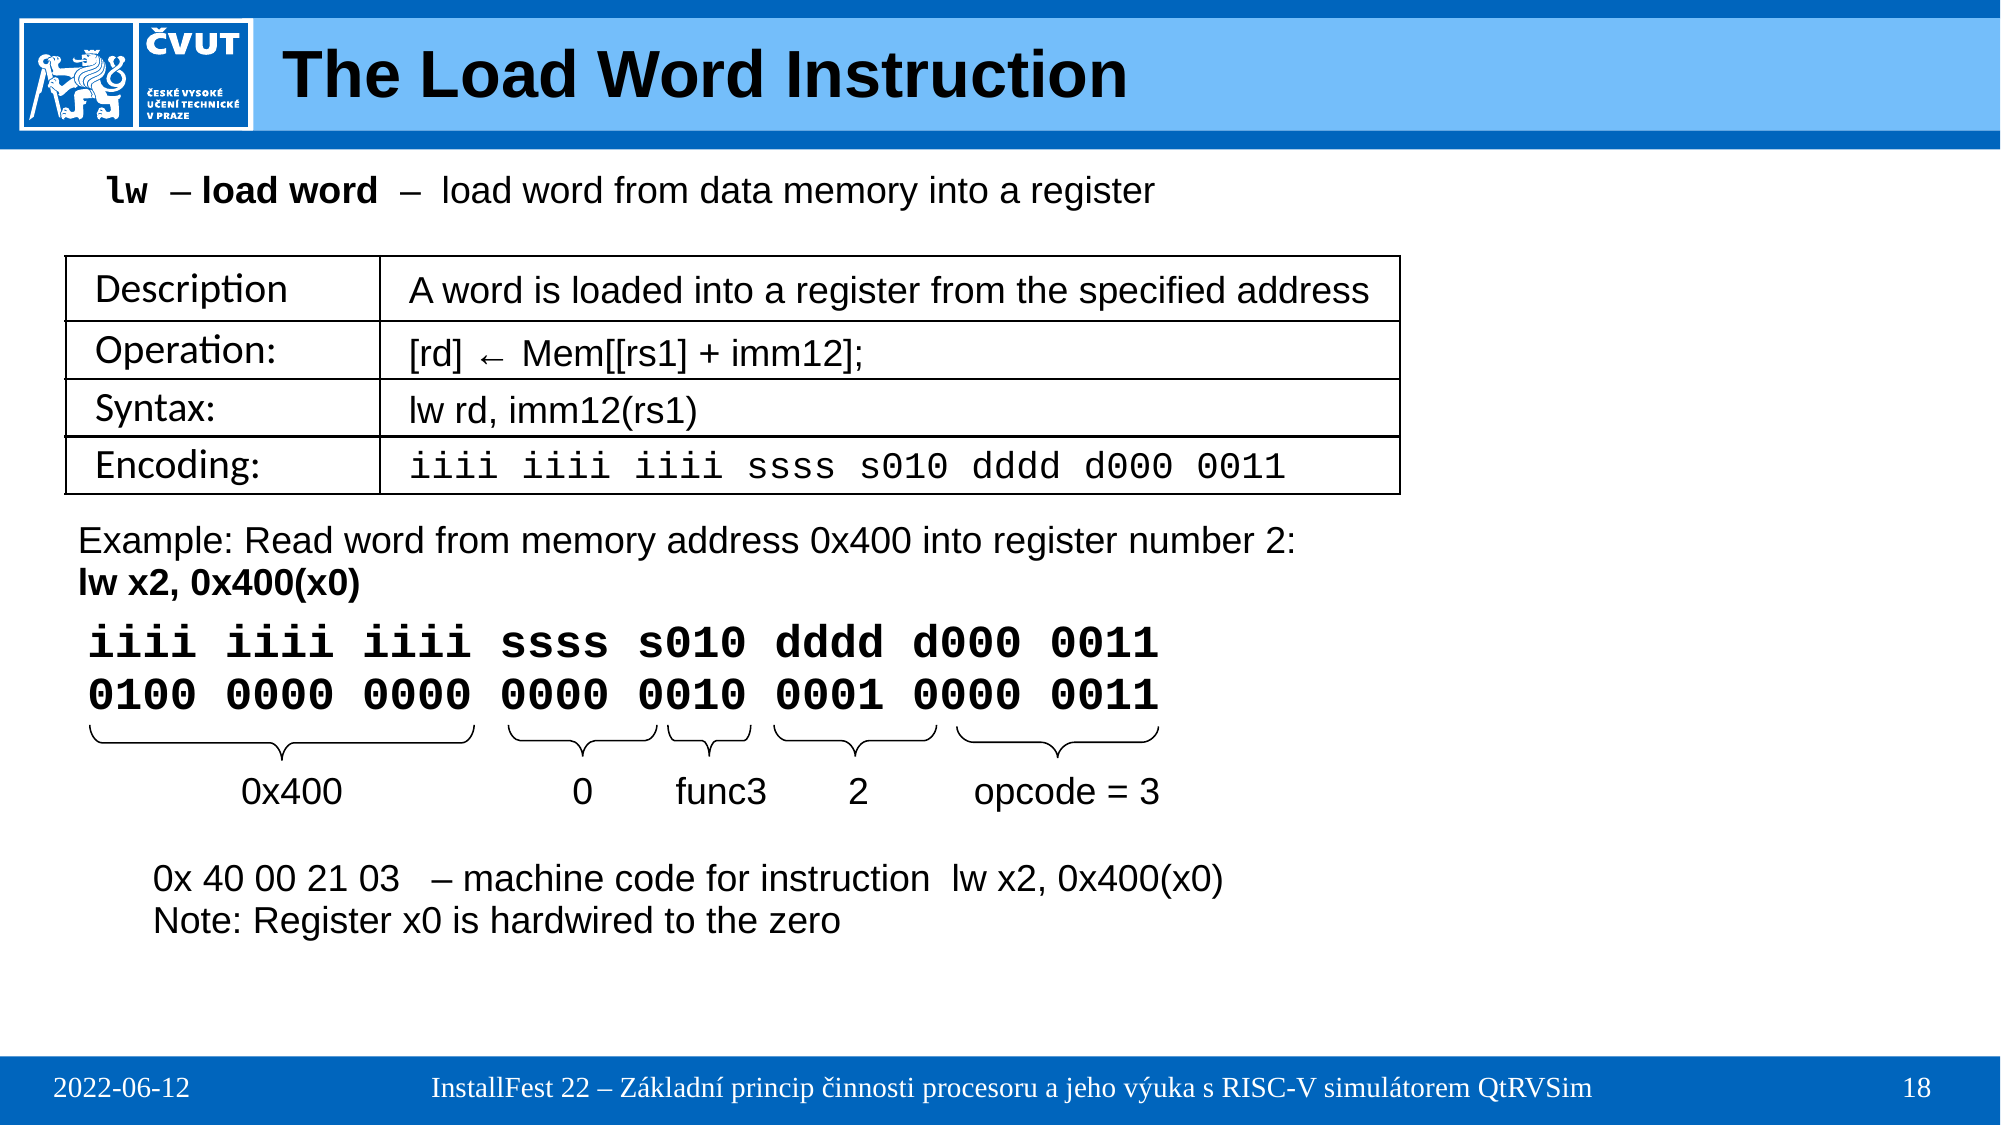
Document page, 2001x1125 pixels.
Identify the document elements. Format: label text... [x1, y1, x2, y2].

table_header Description [67, 257, 379, 320]
text_box 0x400 [207, 763, 376, 821]
table_cell Syntax: [67, 380, 379, 435]
table_cell iiii iiii iiii ssss s010 dddd d000 0011 [381, 438, 1399, 493]
text_box 0 [545, 763, 621, 821]
title The Load Word Instruction [253, 18, 2001, 131]
table_cell lw rd, imm12(rs1) [381, 380, 1399, 435]
text_box 0x 40 00 21 03 – machine code for instruction lw x2, 0x400(x0) Note: Register x0 is hardwired to the zero [138, 849, 1644, 991]
text_box lw – load word – load word from data memory into a register [88, 162, 1401, 223]
table_cell Operation: [67, 322, 379, 378]
text_box func3 [646, 763, 797, 821]
text_box 2 [821, 763, 897, 821]
table_cell [rd] ← Mem[[rs1] + imm12]; [381, 322, 1399, 378]
text_box opcode = 3 [956, 763, 1178, 821]
table_header A word is loaded into a register from the specified address [381, 257, 1399, 320]
table_cell Encoding: [67, 438, 379, 493]
text_box Example: Read word from memory address 0x400 into register number 2: lw x2, 0x400(x0) [63, 512, 1351, 612]
text_box iiii iiii iiii ssss s010 dddd d000 0011 0100 0000 0000 0000 0010 0001 0000 0011 [72, 612, 1186, 731]
